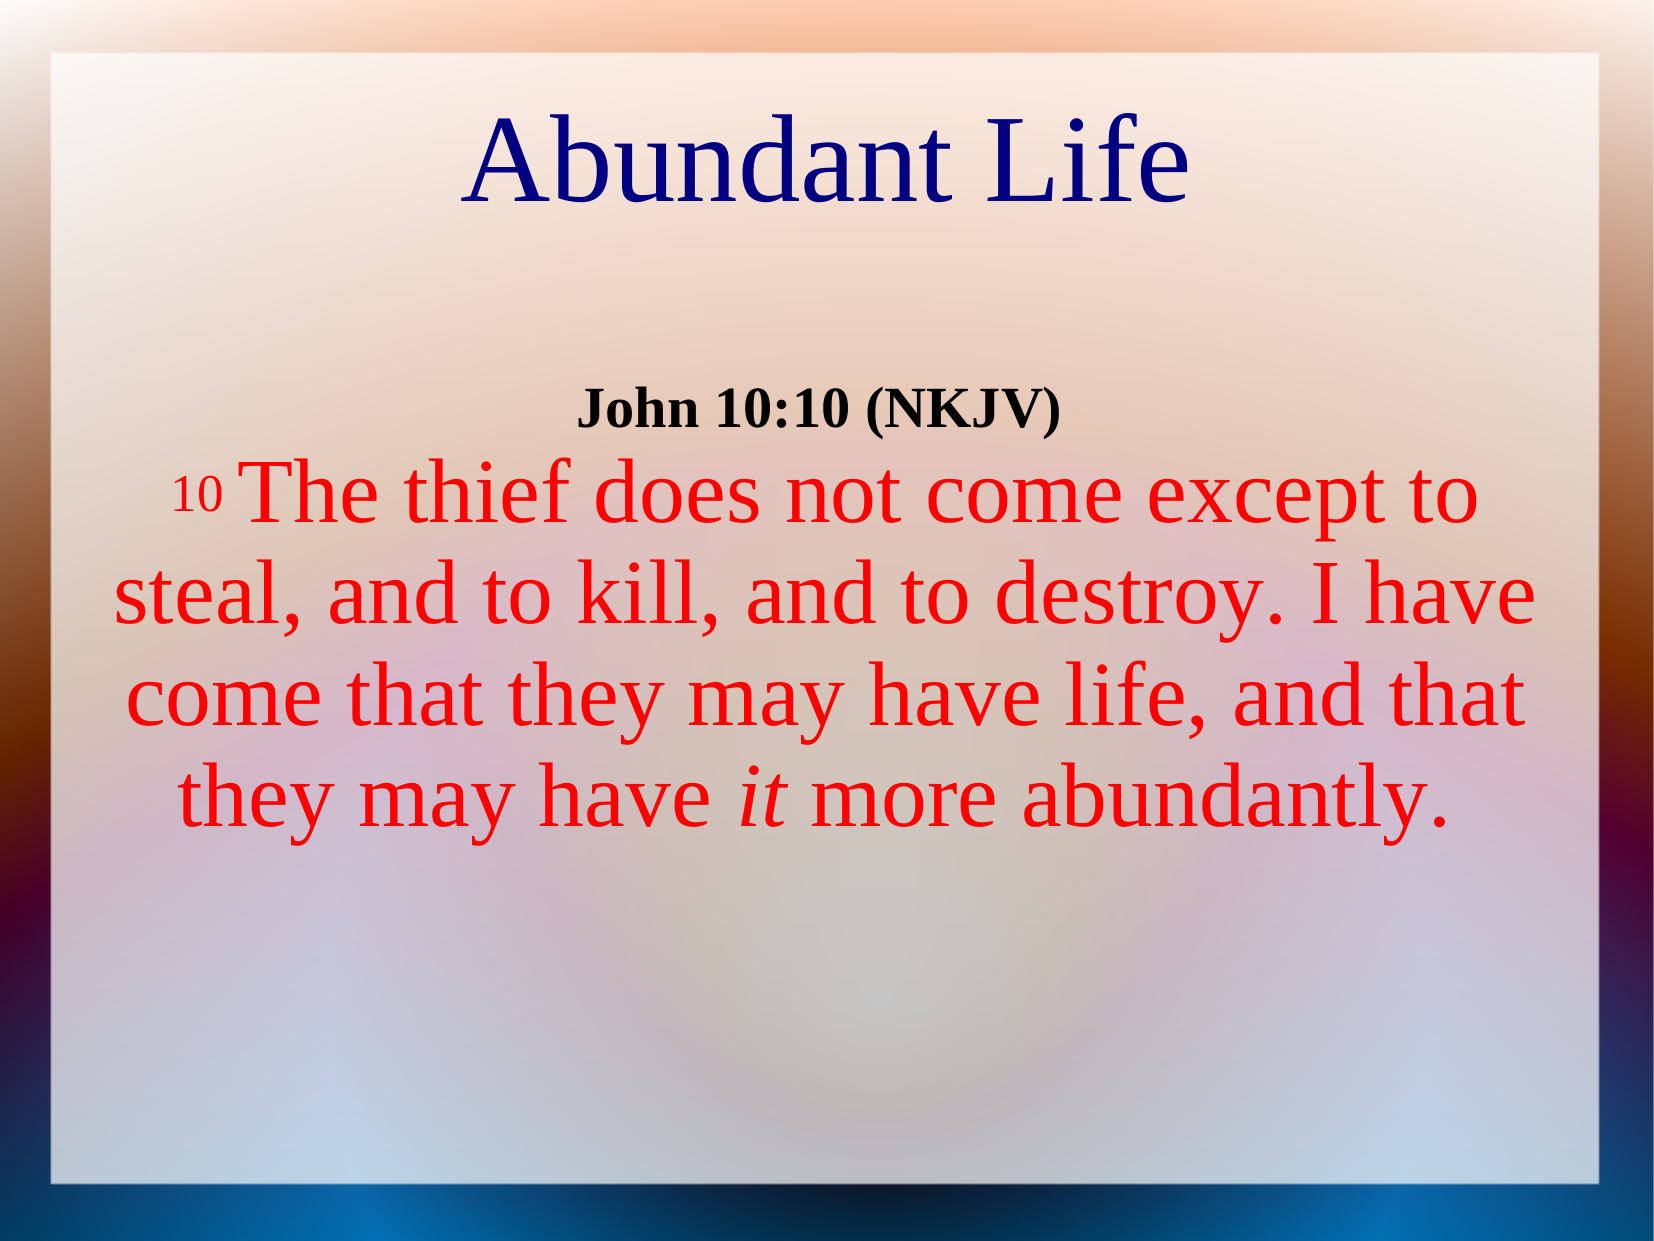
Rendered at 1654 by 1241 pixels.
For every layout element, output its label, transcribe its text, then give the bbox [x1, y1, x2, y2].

title Abundant Life [82, 55, 1571, 263]
subtitle John 10:10 (NKJV) 10 The thief does not come except to steal, and to kill, and to destroy. I have come that they may have life, and that they may have it more abundantly. [82, 290, 1571, 1034]
picture [0, 0, 1654, 1241]
